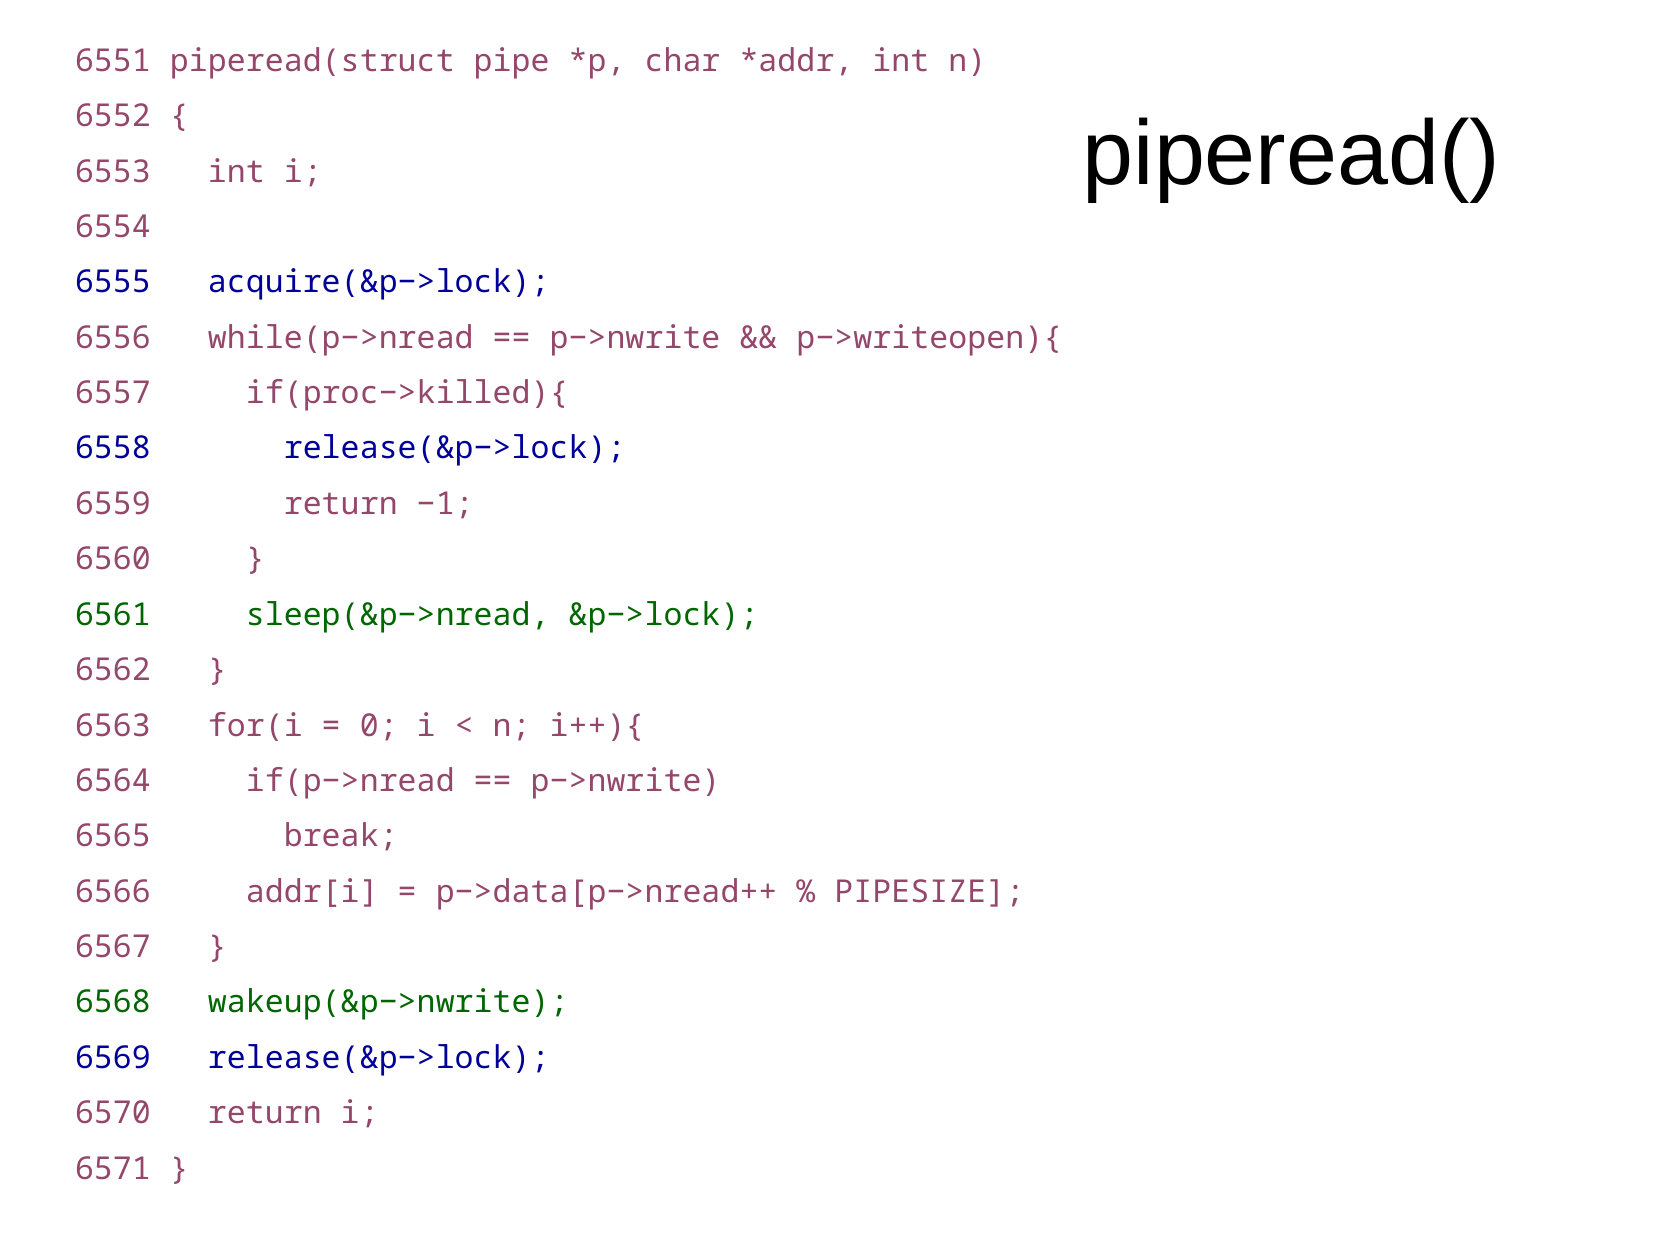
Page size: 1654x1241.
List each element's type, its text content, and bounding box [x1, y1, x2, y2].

list 6551 piperead(struct pipe *p, char *addr, int n) 6552 { 6553 int i; 6554 6555 acquire(&p−>lock); 6556 while(p−>nread == p−>nwrite && p−>writeopen){ 6557 if(proc−>killed){ 6558 release(&p−>lock); 6559 return −1; 6560 } 6561 sleep(&p−>nread, &p−>lock); 6562 } 6563 for(i = 0; i < n; i++){ 6564 if(p−>nread == p−>nwrite) 6565 break; 6566 addr[i] = p−>data[p−>nread++ % PIPESIZE]; 6567 } 6568 wakeup(&p−>nwrite); 6569 release(&p−>lock); 6570 return i; 6571 } [75, 37, 1613, 1201]
